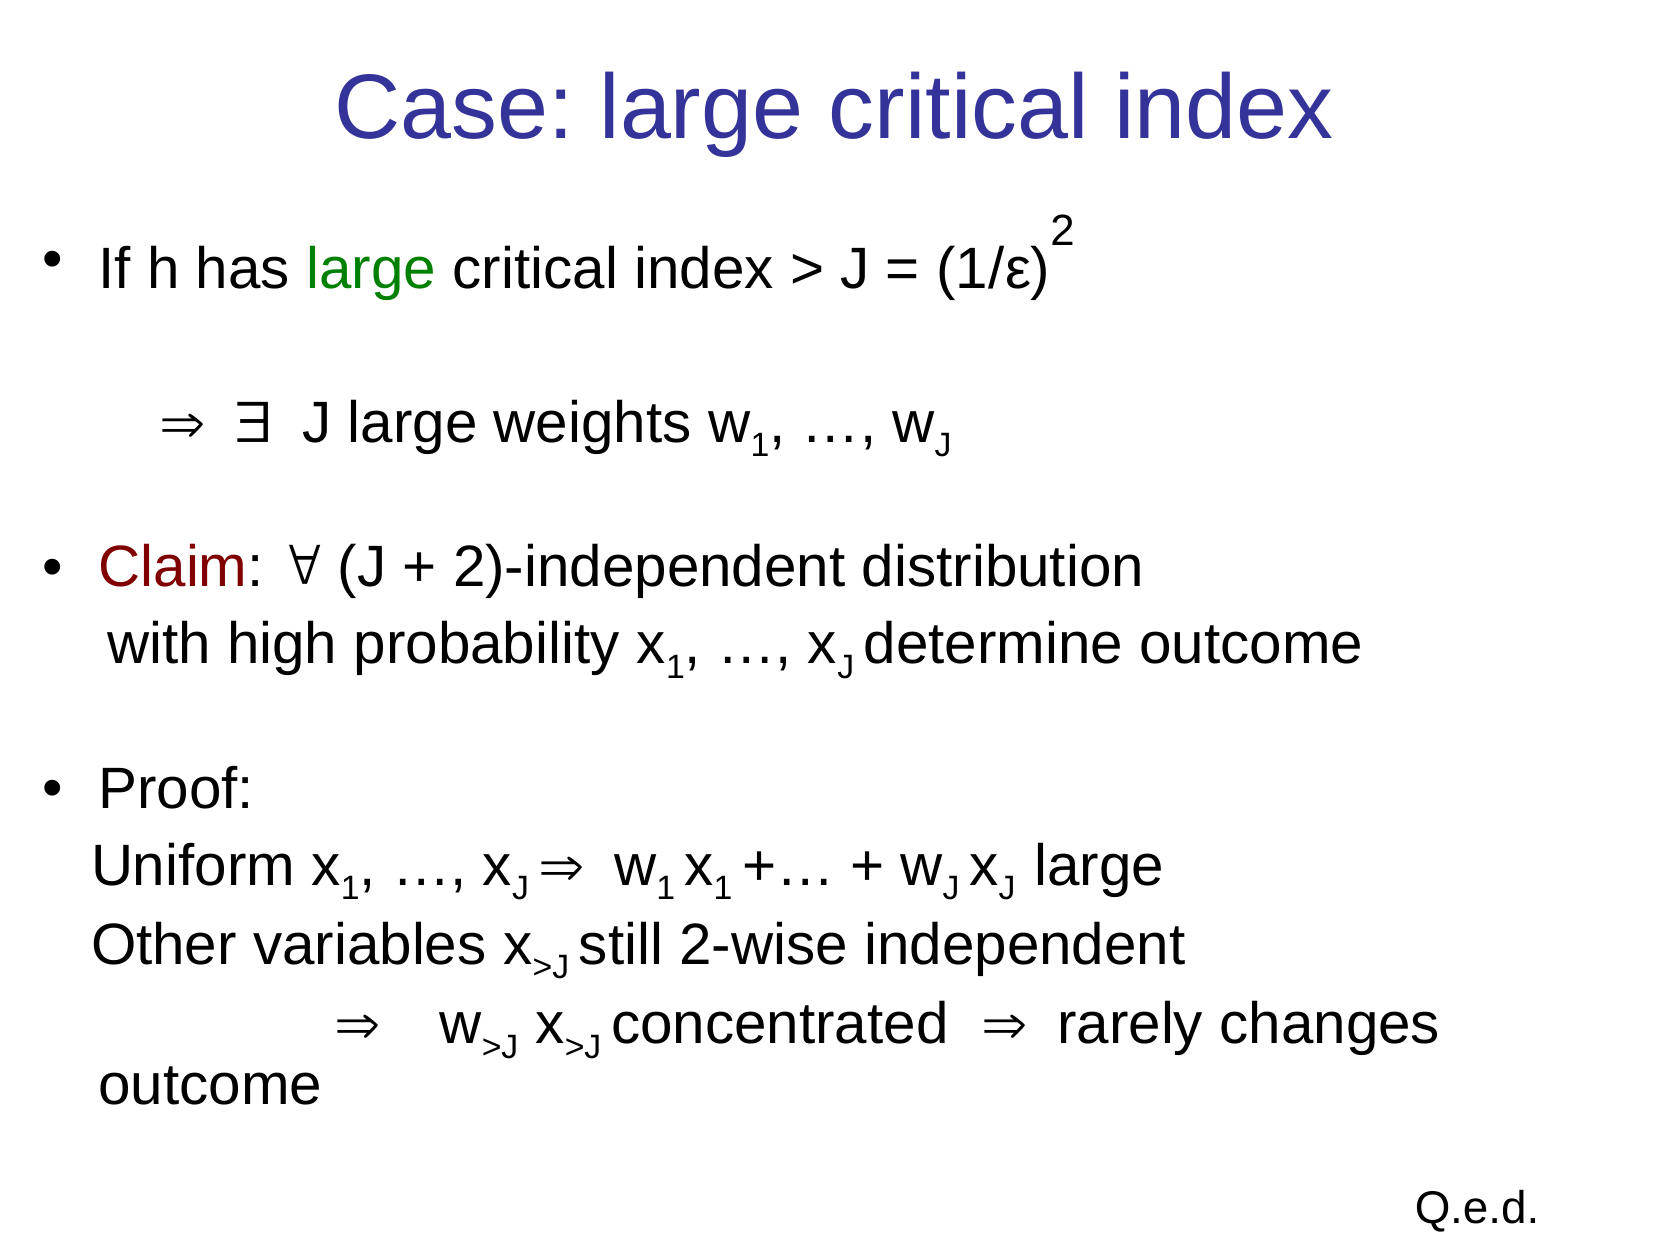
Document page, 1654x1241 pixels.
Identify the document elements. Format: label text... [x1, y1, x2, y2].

title Case: large critical index [131, 37, 1538, 176]
list If h has large critical index > J = (1/ε)2   J large weights w1, …, wJ Claim:  (J + 2)-independent distribution with high probability x1, …, xJ determine outcome Proof: Uniform x1, …, xJ  w1 x1 +… + wJ xJ large Other variables x>J still 2-wise independent  w>J x>J concentrated  rarely changes outcome Q.e.d. [27, 135, 1654, 1238]
